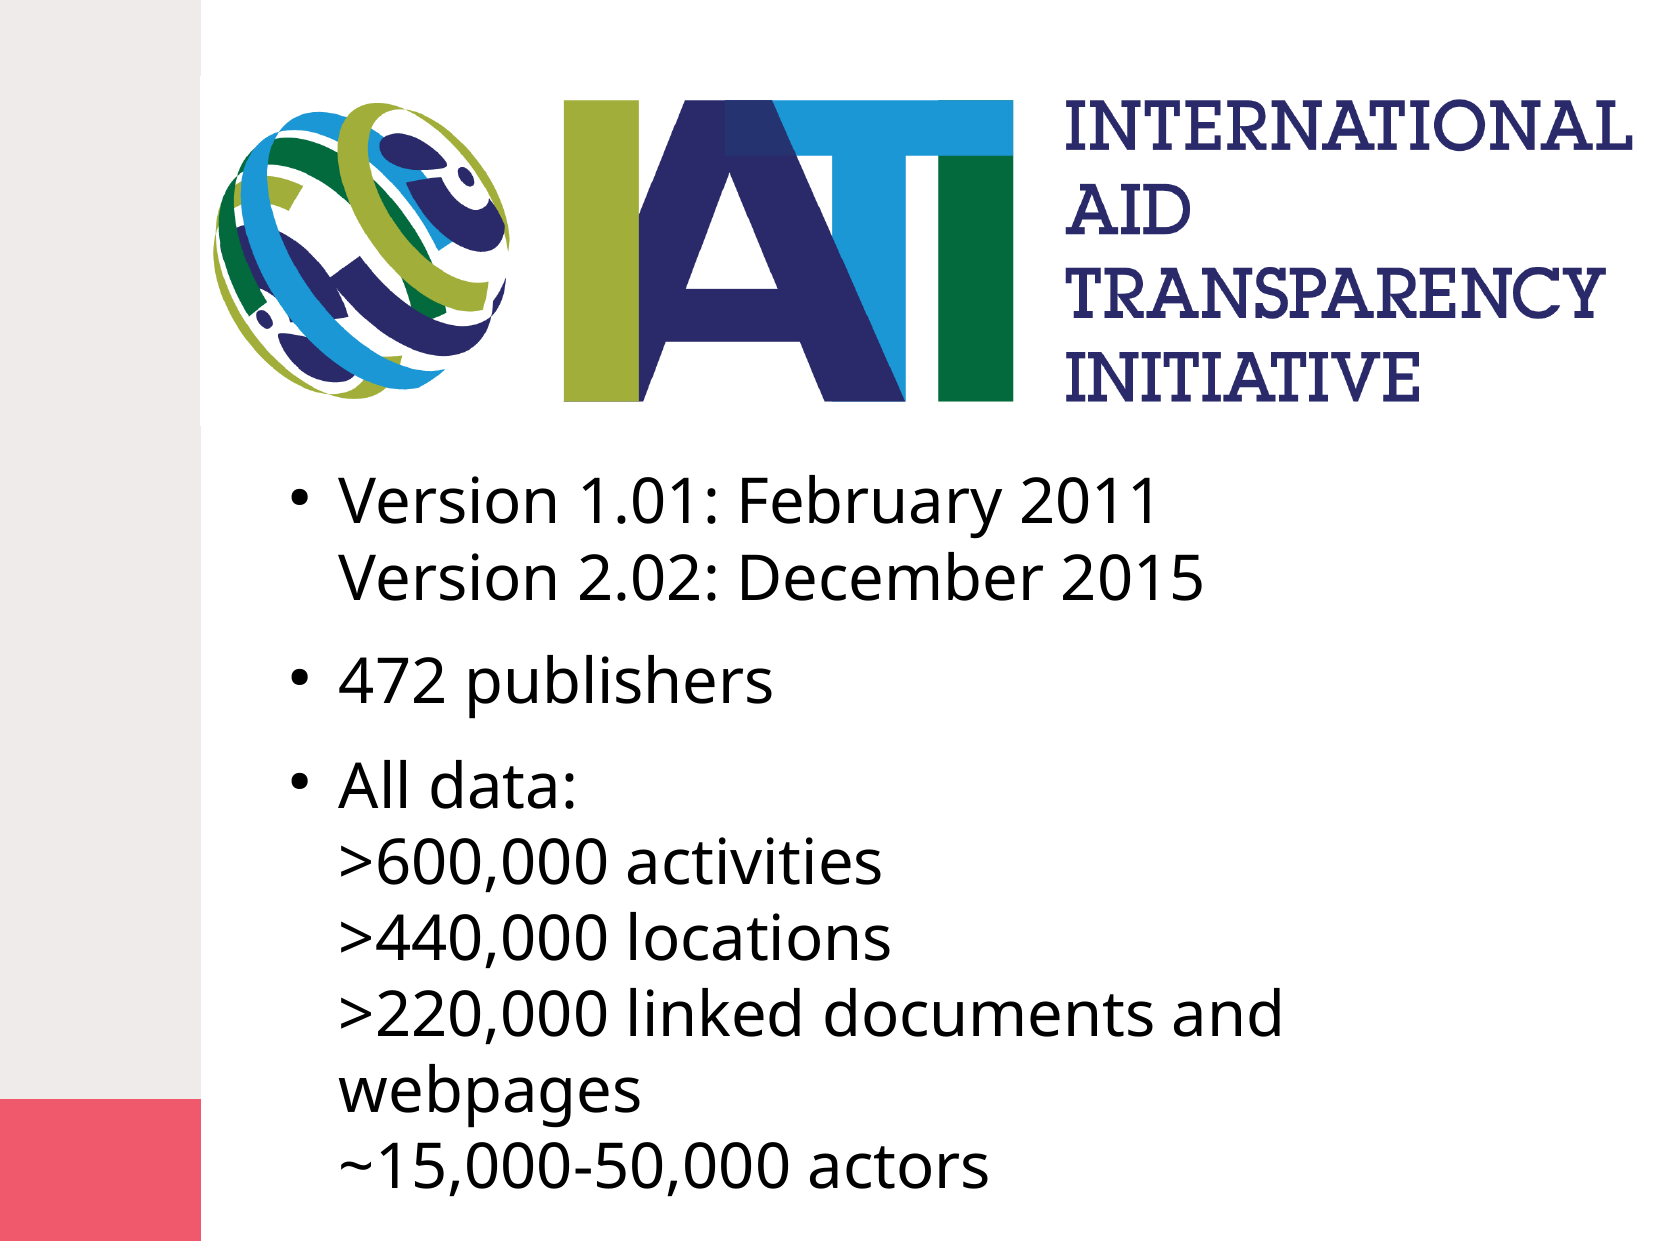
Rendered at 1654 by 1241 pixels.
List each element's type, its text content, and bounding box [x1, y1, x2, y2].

list Version 1.01: February 2011 Version 2.02: December 2015 472 publishers All data: >600,000 activities >440,000 locations >220,000 linked documents and webpages ~15,000-50,000 actors [271, 460, 1571, 1205]
picture [200, 76, 1651, 426]
